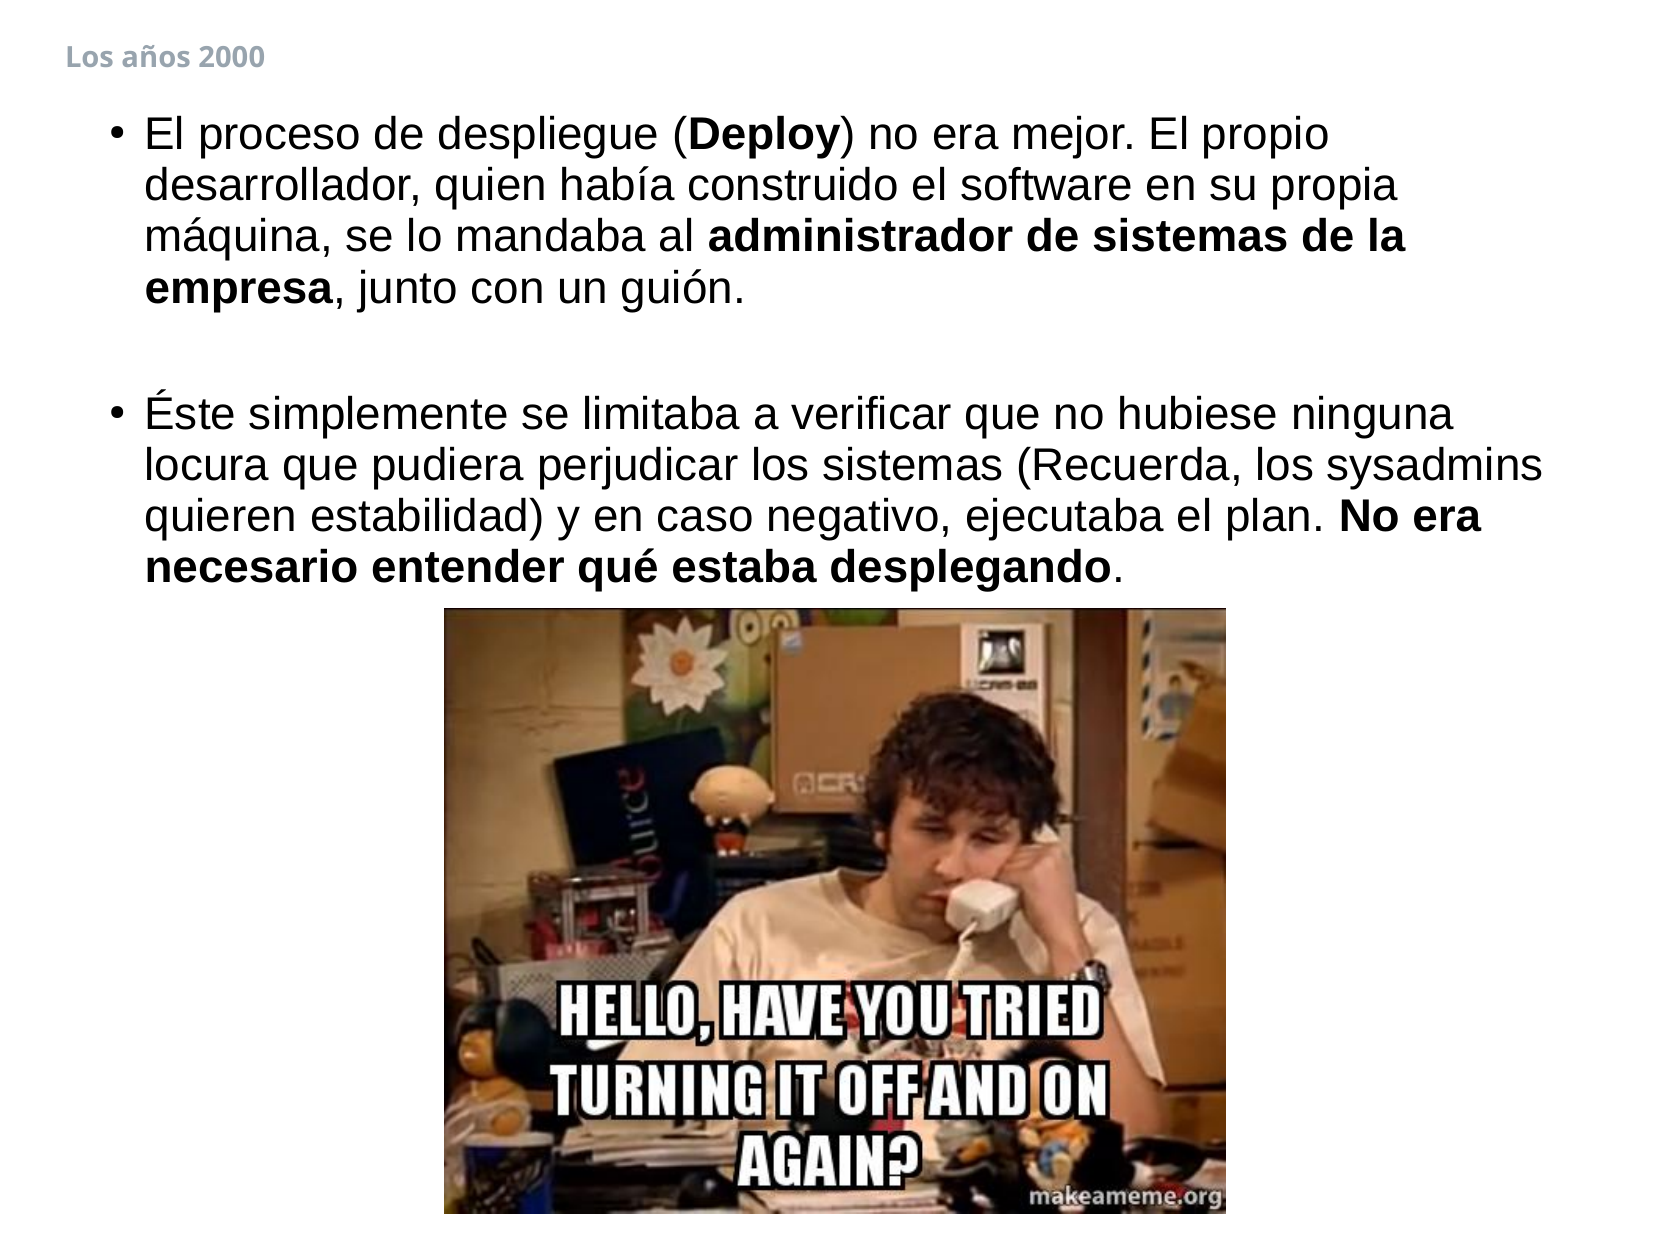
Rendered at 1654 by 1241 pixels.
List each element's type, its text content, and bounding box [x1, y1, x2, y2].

picture [444, 608, 1226, 1214]
text_box Los años 2000 [64, 38, 733, 74]
text_box El proceso de despliegue (Deploy) no era mejor. El propio desarrollador, quien había construido el software en su propia máquina, se lo mandaba al administrador de sistemas de la empresa, junto con un guión. Éste simplemente se limitaba a verificar que no hubiese ninguna locura que pudiera perjudicar los sistemas (Recuerda, los sysadmins quieren estabilidad) y en caso negativo, ejecutaba el plan. No era necesario entender qué estaba desplegando. [94, 100, 1571, 1035]
